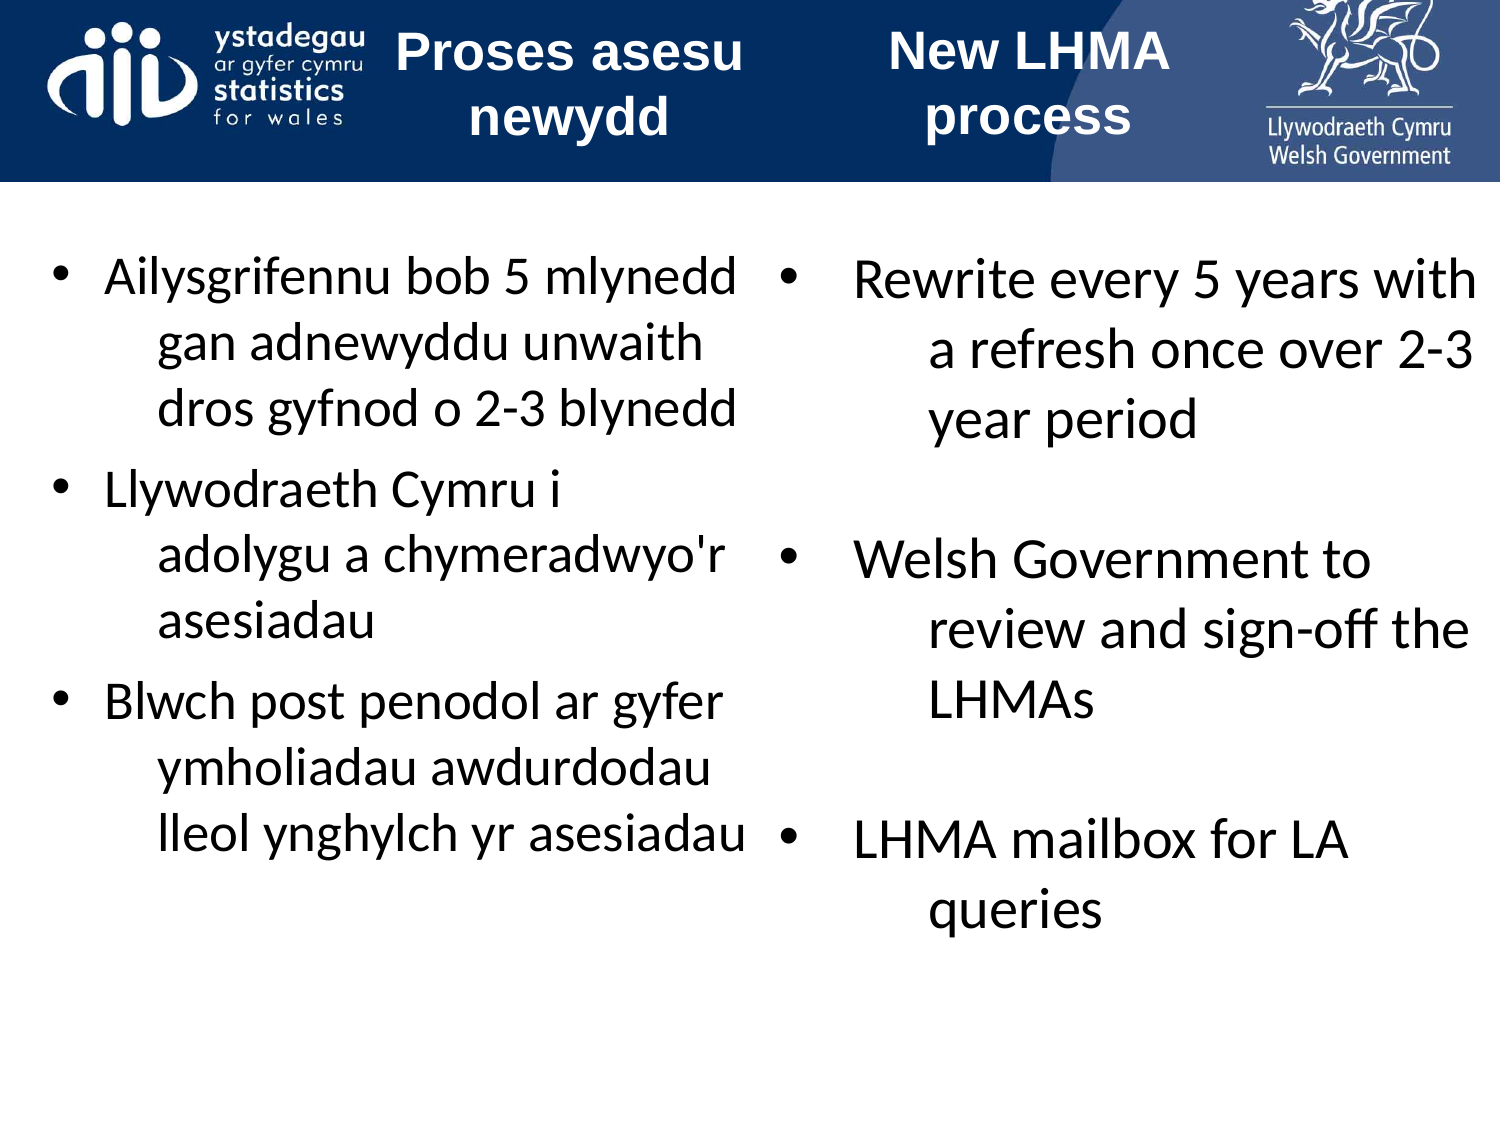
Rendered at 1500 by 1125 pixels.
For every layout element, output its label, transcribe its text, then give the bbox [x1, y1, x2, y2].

text_box Rewrite every 5 years with a refresh once over 2-3 year period Welsh Government to review and sign-off the LHMAs LHMA mailbox for LA queries [763, 232, 1500, 1097]
list Ailysgrifennu bob 5 mlynedd gan adnewyddu unwaith dros gyfnod o 2-3 blynedd Llywodraeth Cymru i adolygu a chymeradwyo'r asesiadau Blwch post penodol ar gyfer ymholiadau awdurdodau lleol ynghylch yr asesiadau [36, 232, 763, 1097]
text_box Proses asesu newydd [355, 0, 785, 168]
picture [0, 0, 1500, 182]
title New LHMA process [813, 3, 1245, 157]
